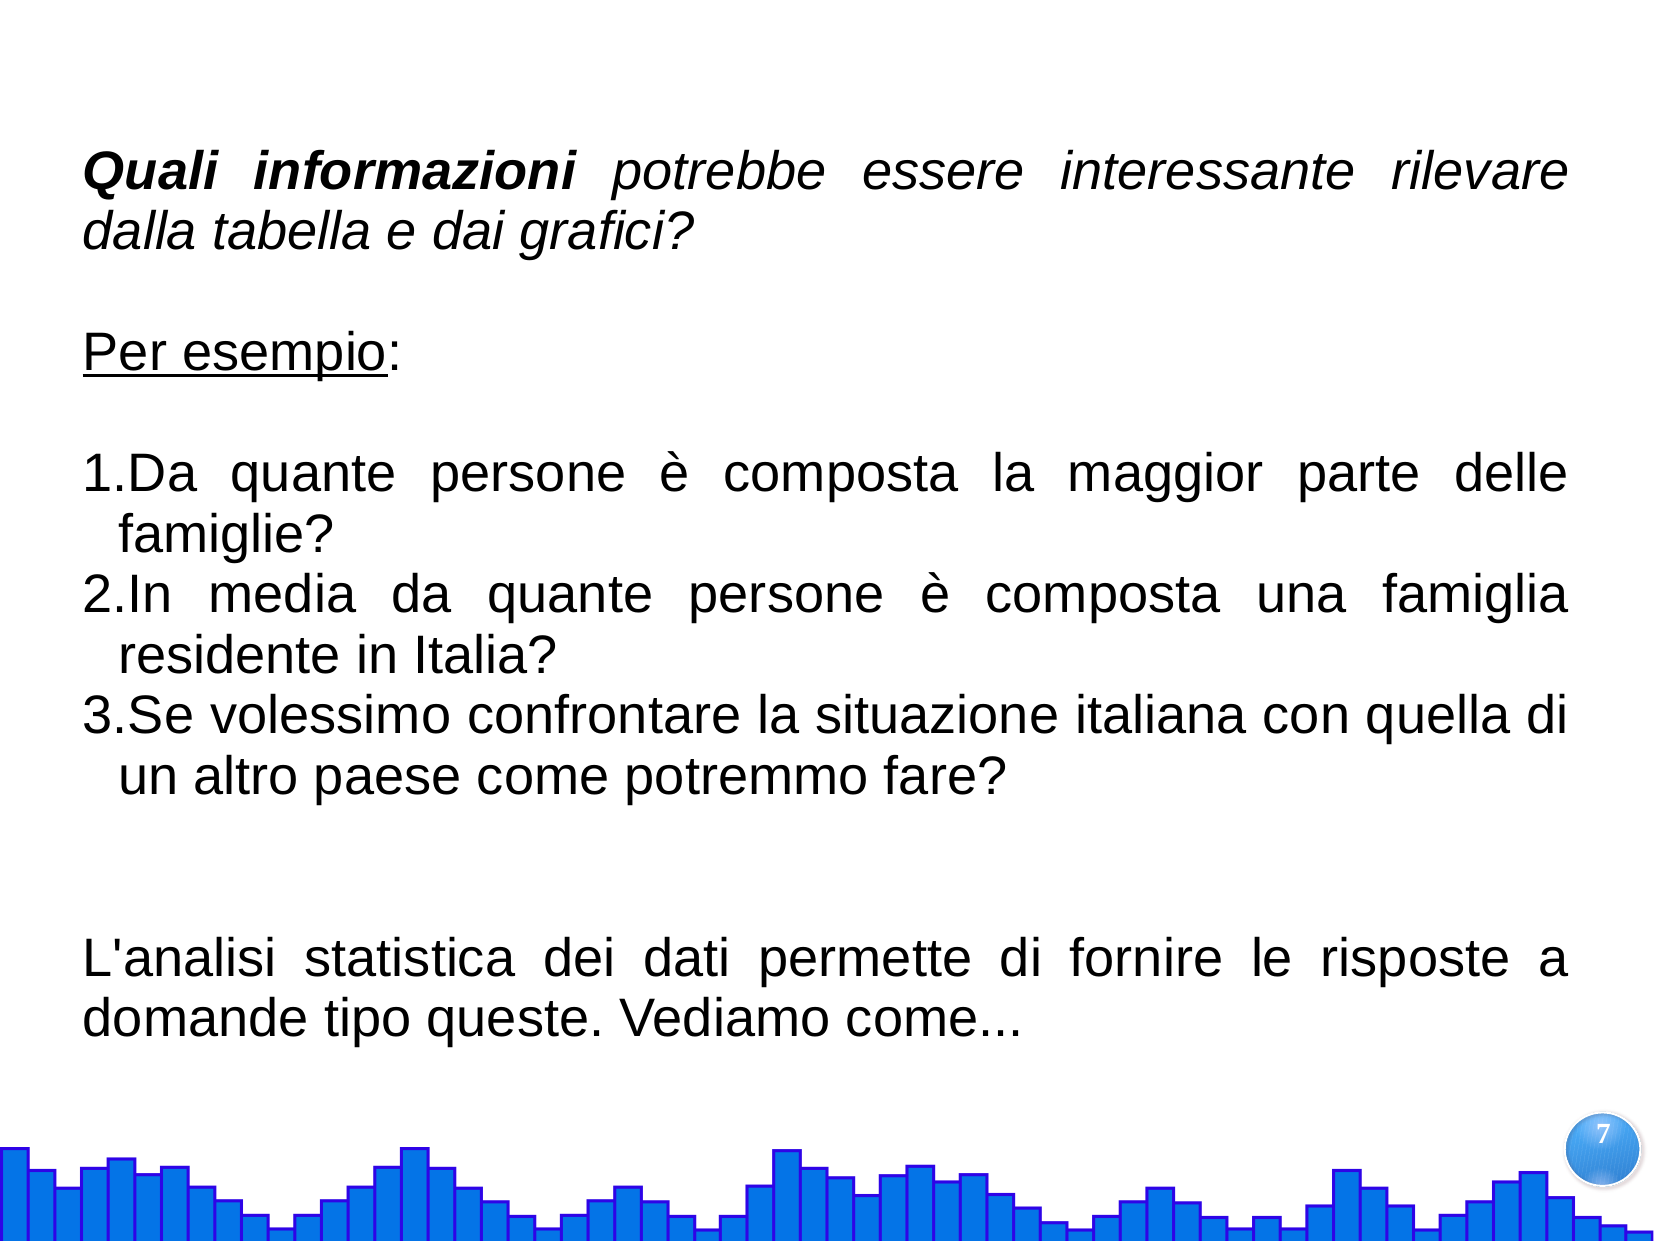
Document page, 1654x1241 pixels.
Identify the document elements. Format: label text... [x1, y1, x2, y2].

picture [0, 1147, 1654, 1241]
subtitle Quali informazioni potrebbe essere interessante rilevare dalla tabella e dai grafici? Per esempio: Da quante persone è composta la maggior parte delle famiglie? In media da quante persone è composta una famiglia residente in Italia? Se volessimo confrontare la situazione italiana con quella di un altro paese come potremmo fare? L'analisi statistica dei dati permette di fornire le risposte a domande tipo queste. Vediamo come... [82, 114, 1571, 1075]
